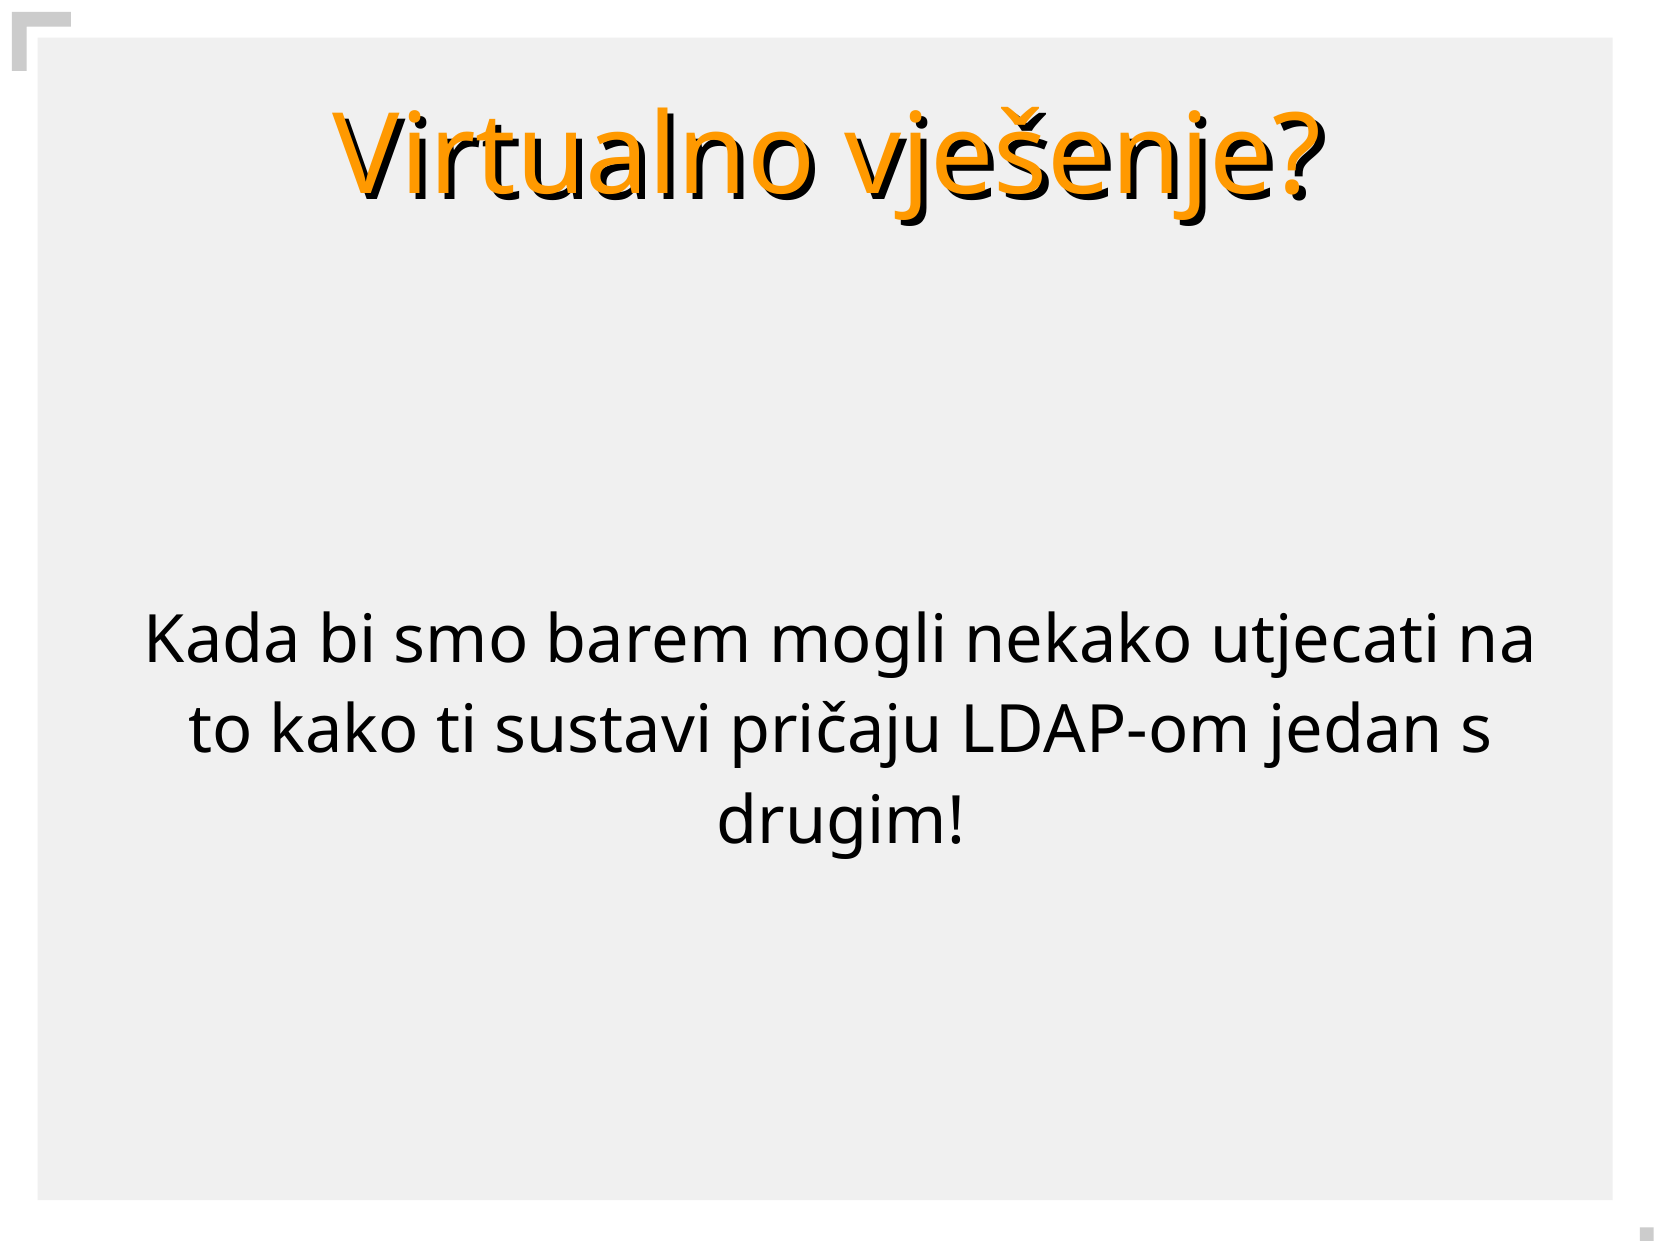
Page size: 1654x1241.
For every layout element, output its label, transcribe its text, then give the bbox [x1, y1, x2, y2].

subtitle Kada bi smo barem mogli nekako utjecati na to kako ti sustavi pričaju LDAP-om jedan s drugim! [121, 322, 1561, 1132]
title Virtualno vješenje? [121, 46, 1534, 254]
